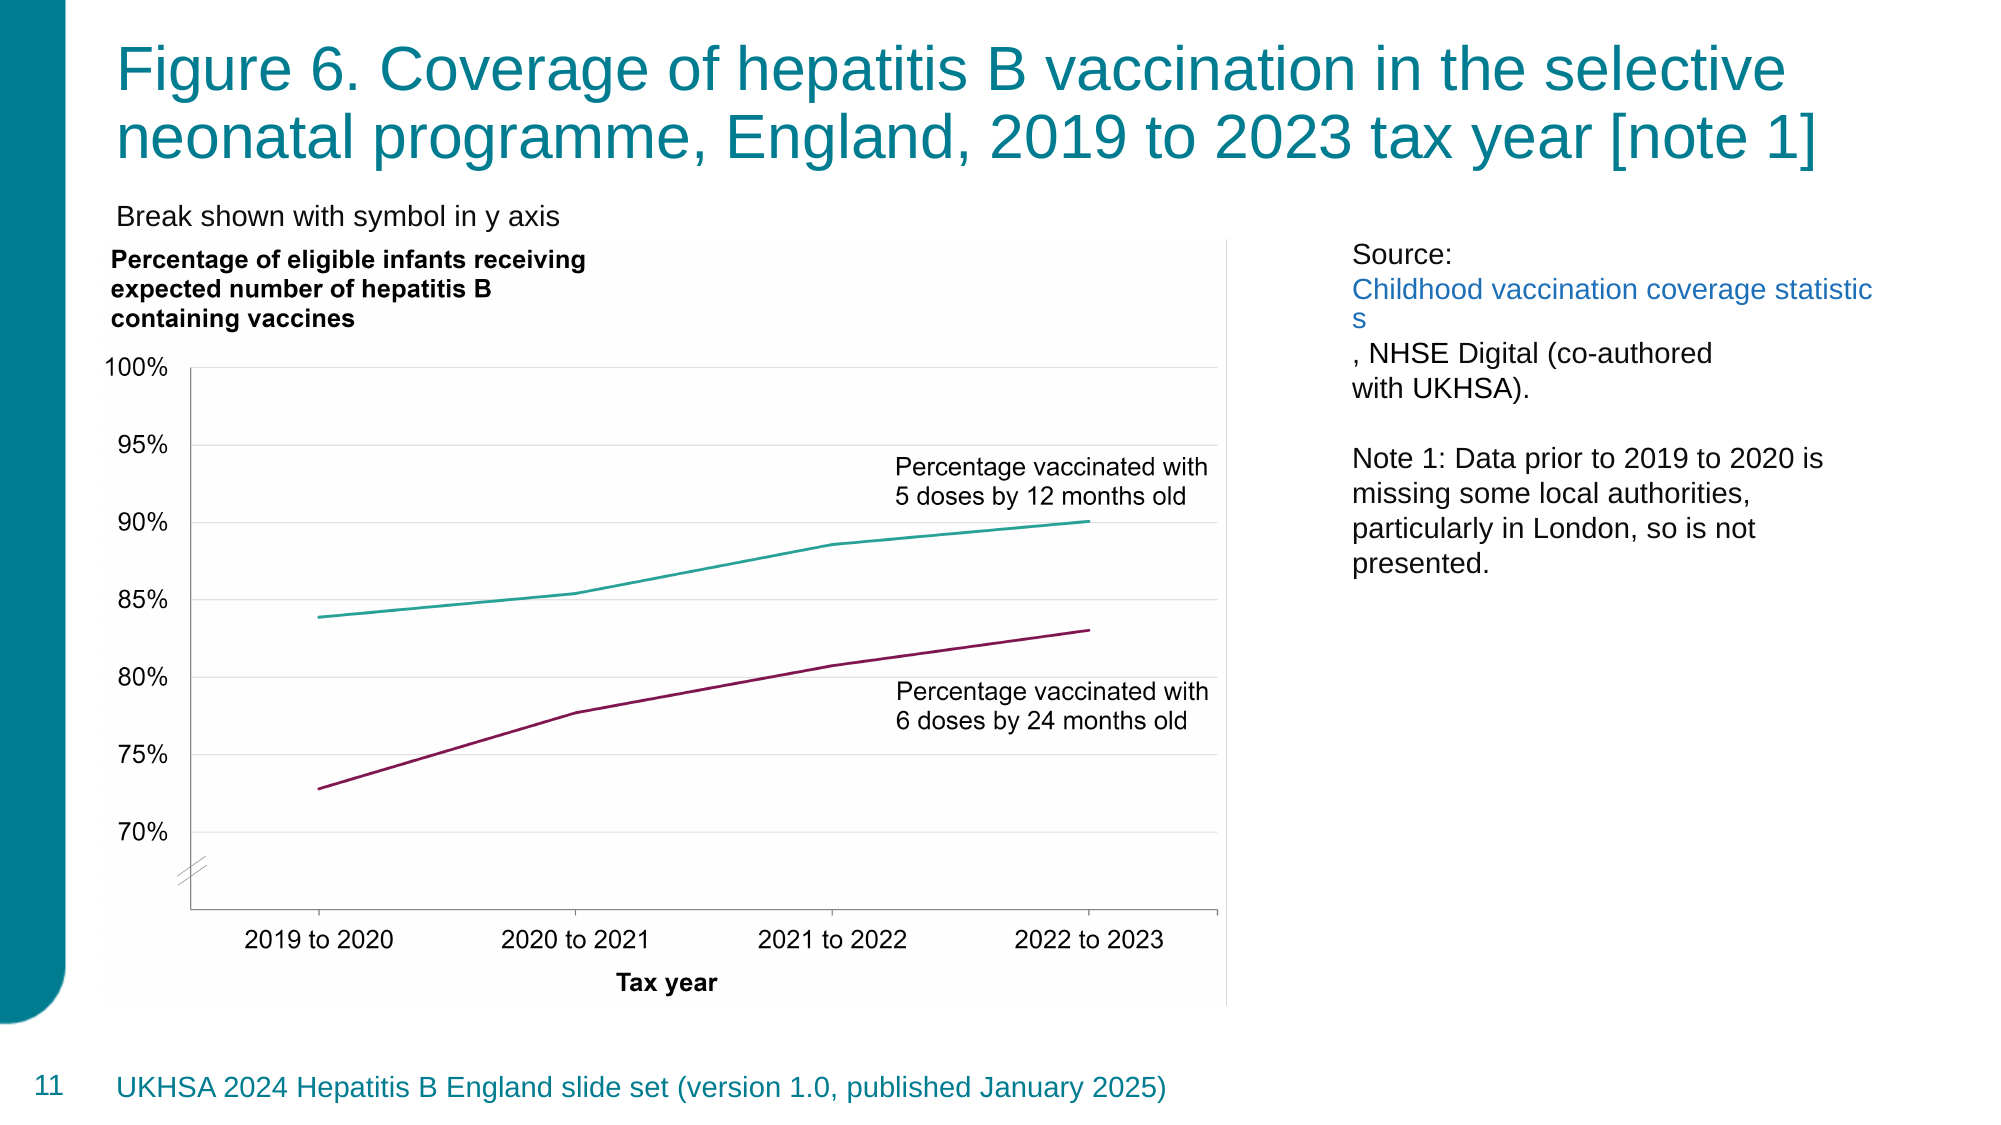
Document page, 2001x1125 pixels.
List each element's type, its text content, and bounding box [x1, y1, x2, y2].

text_box UKHSA 2024 Hepatitis B England slide set (version 1.0, published January 2025) [101, 1056, 1743, 1116]
picture [101, 239, 1235, 1006]
title Figure 6. Coverage of hepatitis B vaccination in the selective neonatal programme, England, 2019 to 2023 tax year [note 1] [101, 29, 1926, 189]
text_box Source: Childhood vaccination coverage statistics, NHSE Digital (co-authored with UKHSA). Note 1: Data prior to 2019 to 2020 is missing some local authorities, particularly in London, so is not presented. [1337, 227, 1903, 526]
text_box [0, 1053, 98, 1114]
text_box Break shown with symbol in y axis [101, 189, 617, 239]
